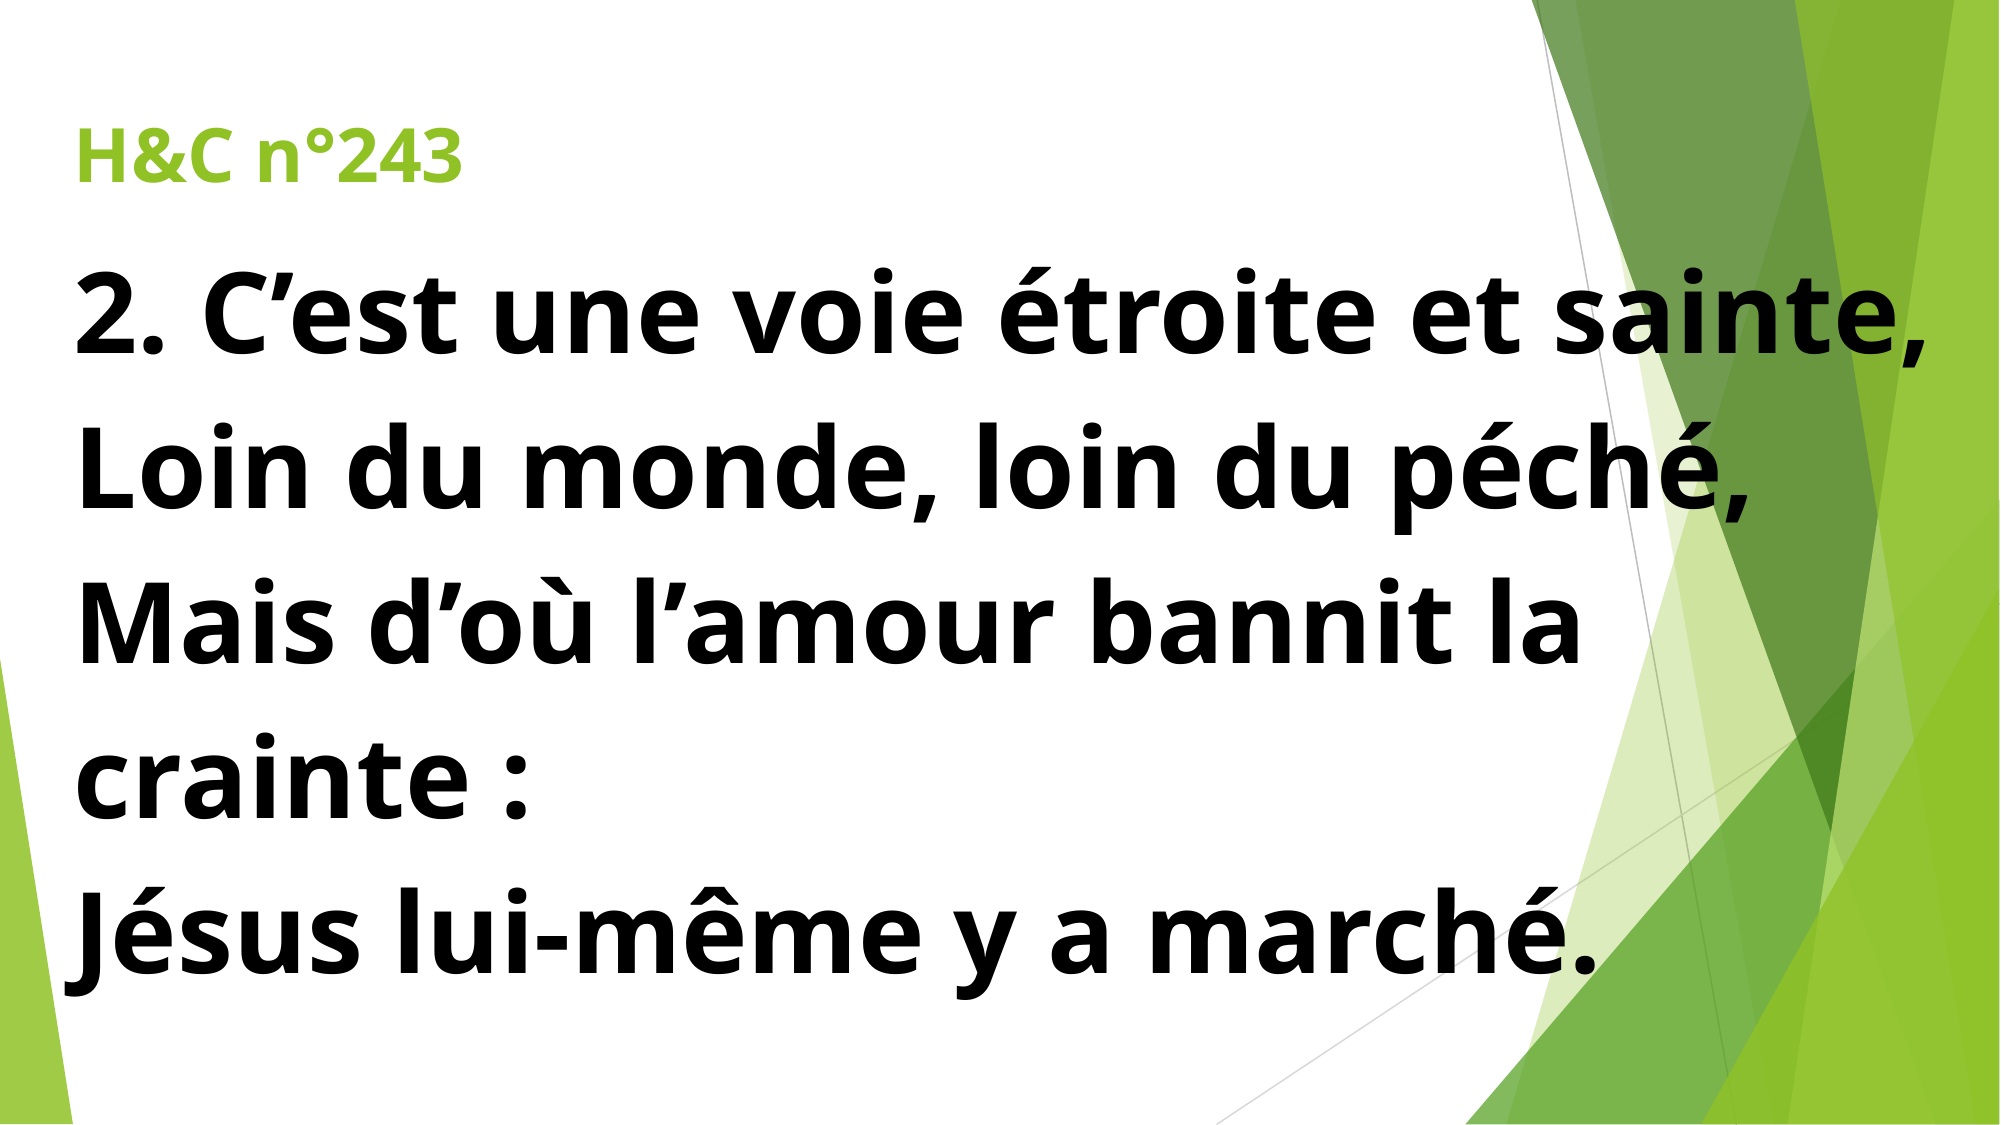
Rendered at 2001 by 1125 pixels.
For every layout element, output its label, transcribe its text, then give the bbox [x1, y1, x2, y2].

text_box H&C n°243 [59, 99, 1522, 213]
text_box 2. C’est une voie étroite et sainte, Loin du monde, loin du péché, Mais d’où l’amour bannit la crainte : Jésus lui-même y a marché. [59, 213, 2001, 1037]
